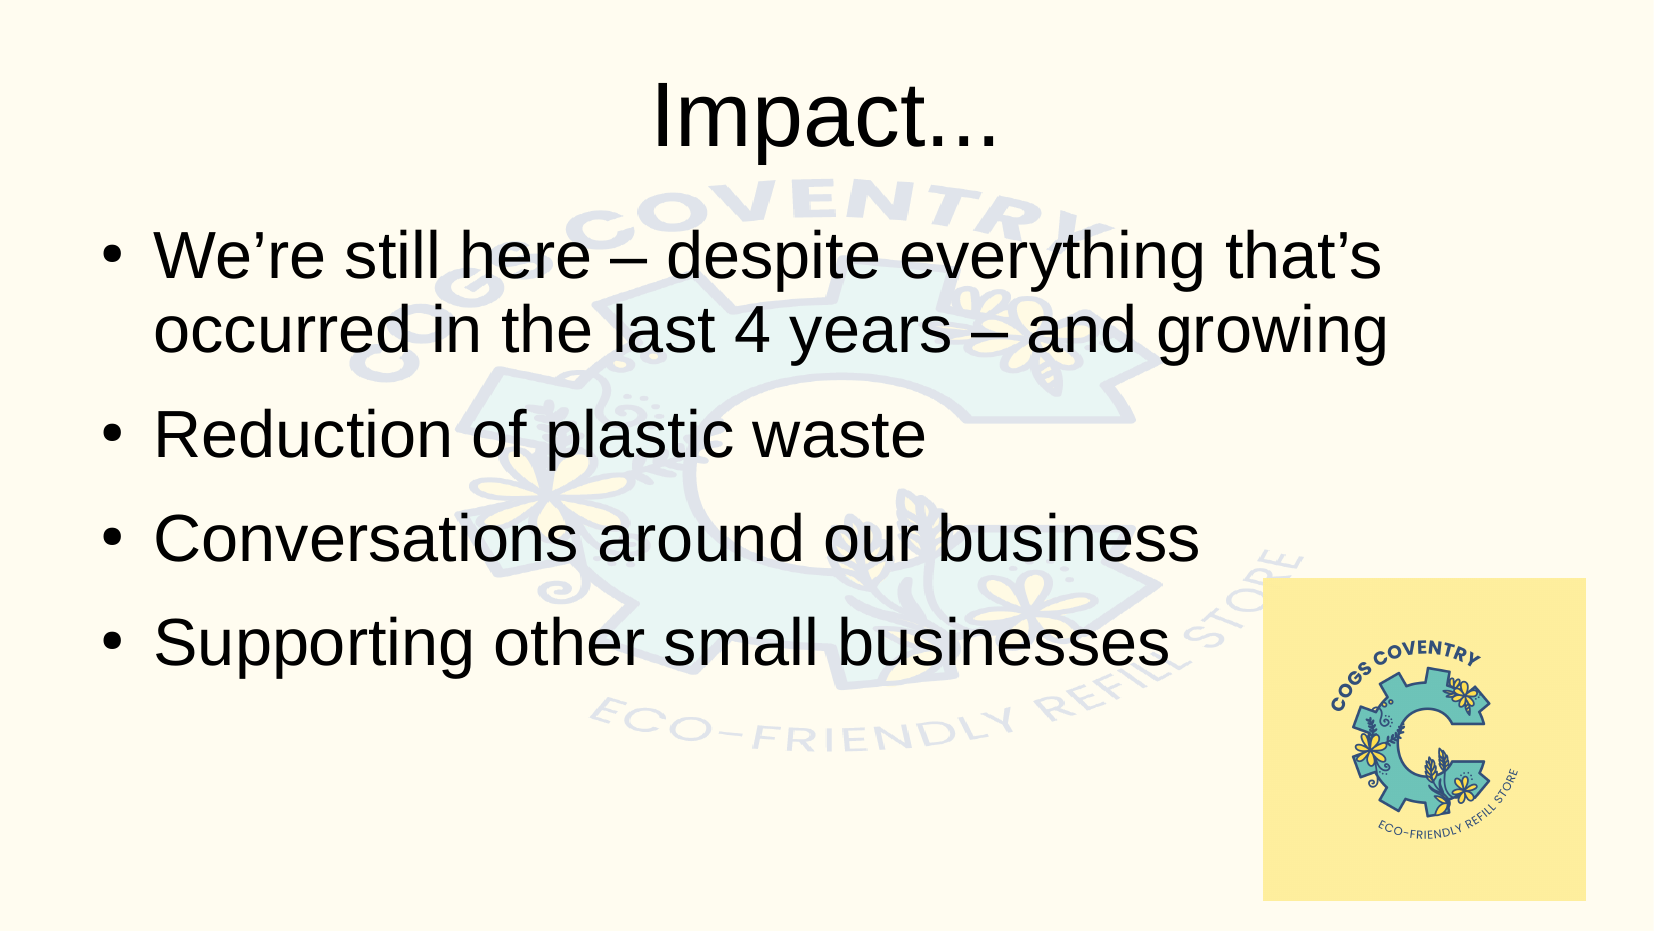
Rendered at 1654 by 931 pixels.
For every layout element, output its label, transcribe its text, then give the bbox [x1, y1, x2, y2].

picture [1263, 578, 1586, 901]
title Impact... [82, 37, 1571, 193]
list We’re still here – despite everything that’s occurred in the last 4 years – and growing Reduction of plastic waste Conversations around our business Supporting other small businesses [82, 217, 1571, 758]
